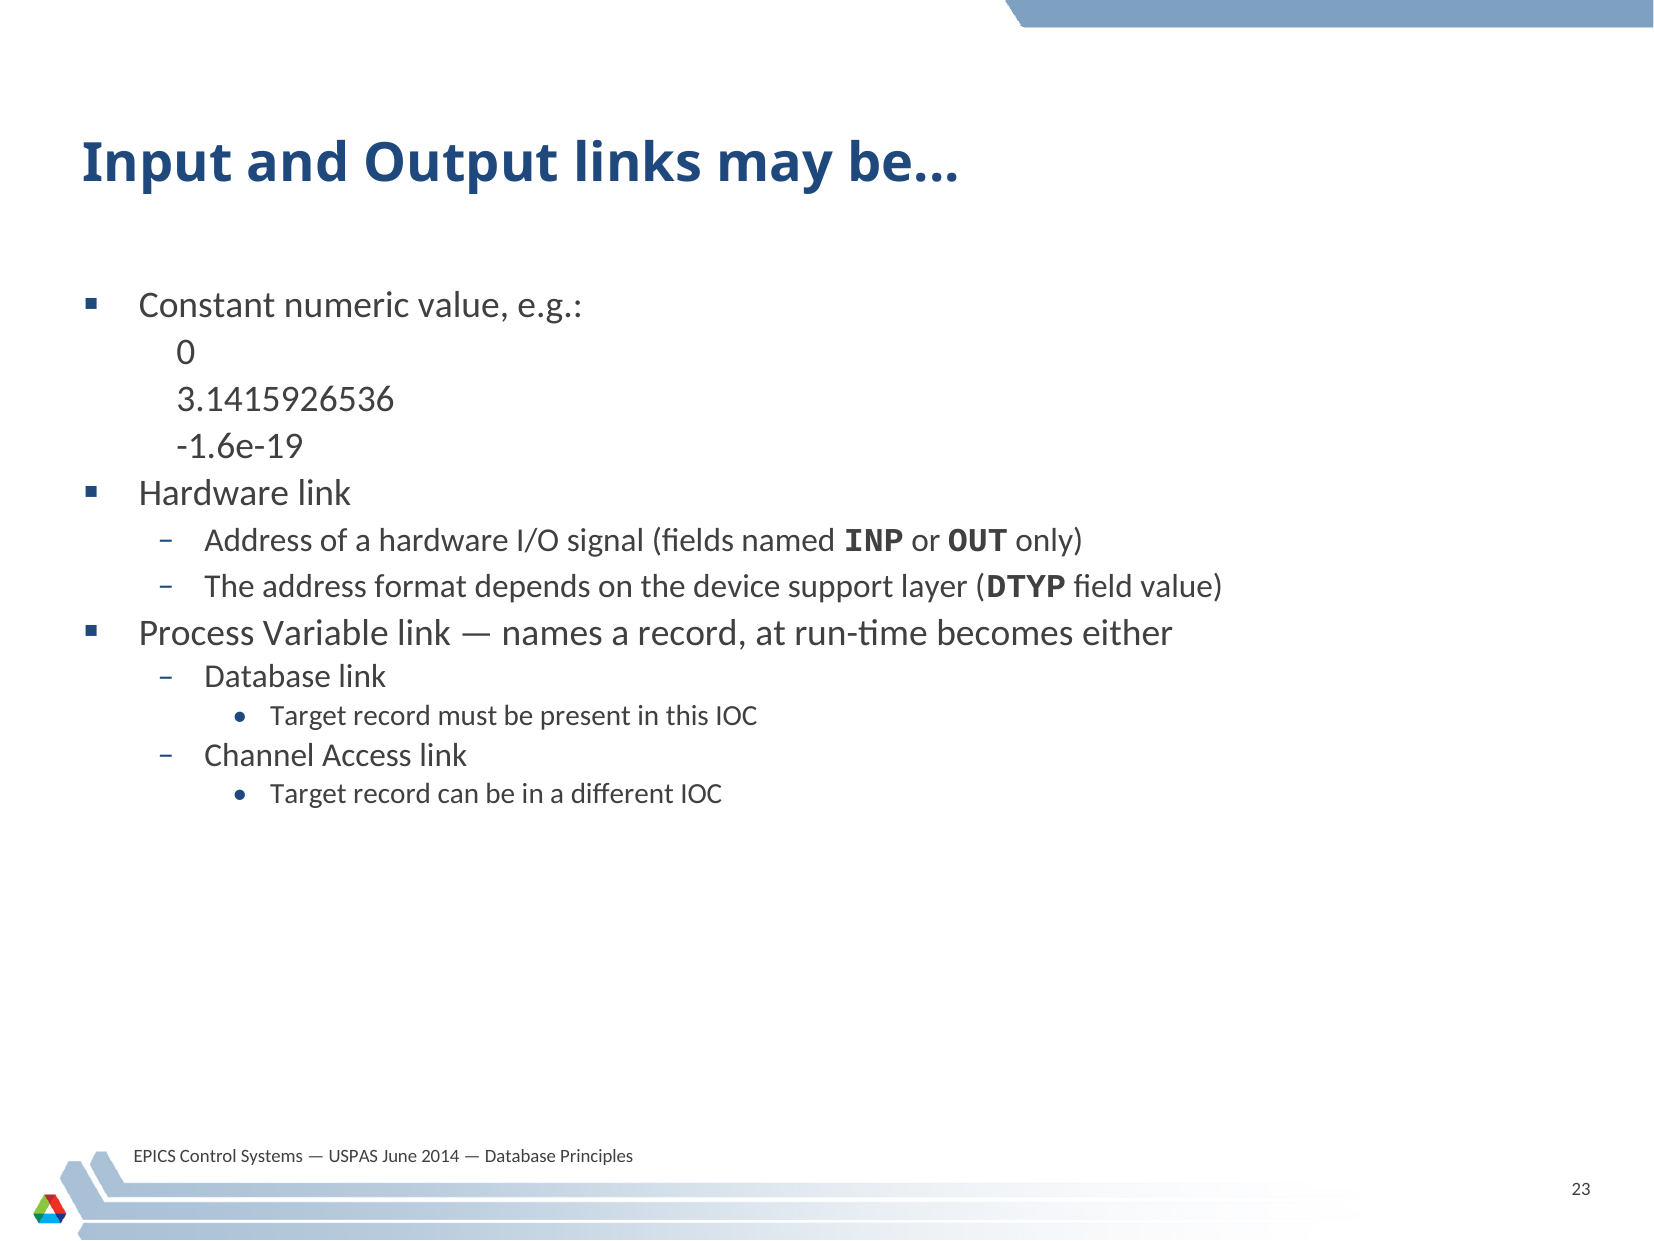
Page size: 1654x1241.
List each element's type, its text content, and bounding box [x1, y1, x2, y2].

picture [0, 1143, 1654, 1240]
title Input and Output links may be... [82, 128, 1571, 192]
list Constant numeric value, e.g.: 0 3.1415926536 -1.6e-19 Hardware link Address of a hardware I/O signal (fields named INP or OUT only) The address format depends on the device support layer (DTYP field value) Process Variable link — names a record, at run-time becomes either Database link Target record must be present in this IOC Channel Access link Target record can be in a different IOC [82, 289, 1571, 895]
picture [0, 0, 1654, 29]
